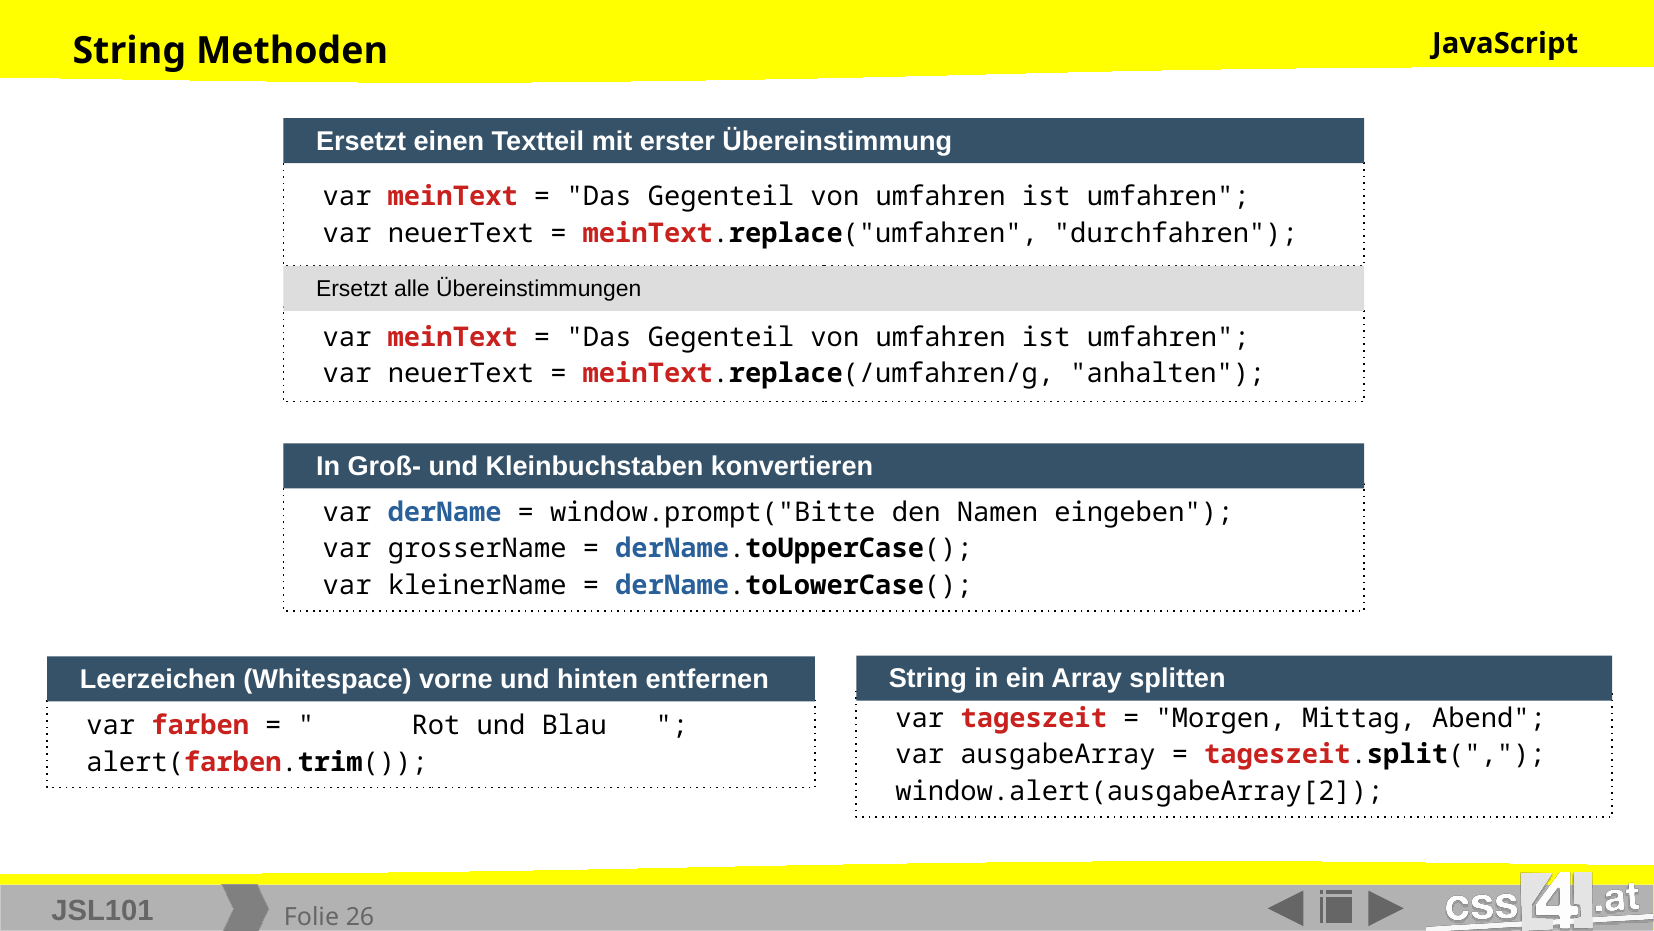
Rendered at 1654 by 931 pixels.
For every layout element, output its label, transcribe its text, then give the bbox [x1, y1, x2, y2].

text_box var derName = window.prompt("Bitte den Namen eingeben"); var grosserName = derName.toUpperCase(); var kleinerName = derName.toLowerCase(); [283, 489, 1365, 609]
text_box JavaScript [1417, 15, 1607, 60]
text_box [0, 861, 1654, 931]
text_box [0, 0, 1654, 83]
text_box Leerzeichen (Whitespace) vorne und hinten entfernen [47, 656, 815, 702]
text_box Ersetzt alle Übereinstimmungen [283, 265, 1365, 311]
text_box var meinText = "Das Gegenteil von umfahren ist umfahren"; var neuerText = meinText.replace(/umfahren/g, "anhalten"); [283, 311, 1365, 402]
text_box In Groß- und Kleinbuchstaben konvertieren [283, 443, 1365, 489]
text_box var farben = " Rot und Blau "; alert(farben.trim()); [47, 702, 815, 786]
text_box var meinText = "Das Gegenteil von umfahren ist umfahren"; var neuerText = meinText.replace("umfahren", "durchfahren"); [283, 164, 1365, 265]
text_box var tageszeit = "Morgen, Mittag, Abend"; var ausgabeArray = tageszeit.split(","); window.alert(ausgabeArray[2]); [856, 701, 1613, 816]
text_box JSL101 [36, 886, 209, 931]
text_box String Methoden [57, 16, 469, 69]
text_box Folie <Foliennummer> [269, 891, 542, 931]
picture [1426, 872, 1654, 931]
text_box String in ein Array splitten [856, 655, 1613, 701]
text_box Ersetzt einen Textteil mit erster Übereinstimmung [283, 118, 1365, 164]
